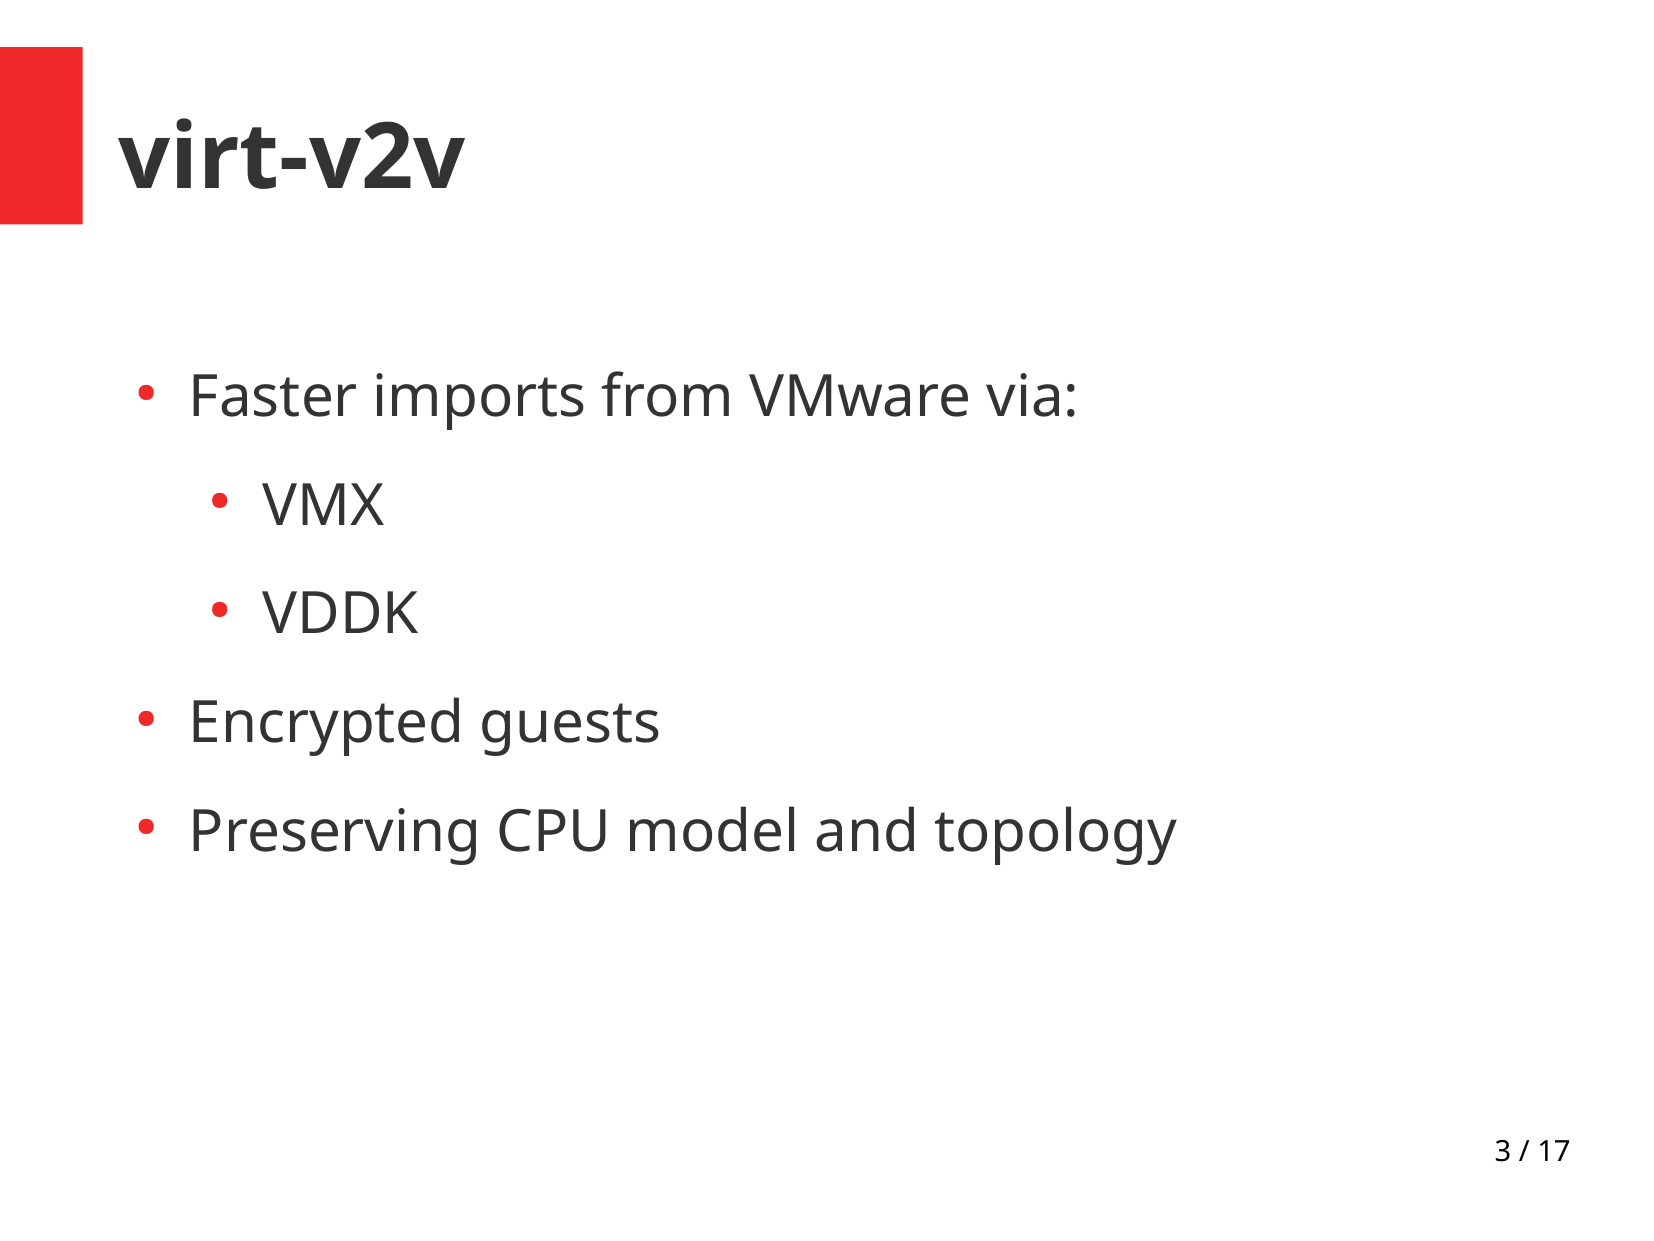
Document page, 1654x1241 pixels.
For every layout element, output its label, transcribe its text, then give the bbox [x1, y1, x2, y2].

title virt-v2v [118, 49, 1571, 257]
list Faster imports from VMware via: VMX VDDK Encrypted guests Preserving CPU model and topology [118, 354, 1536, 1074]
